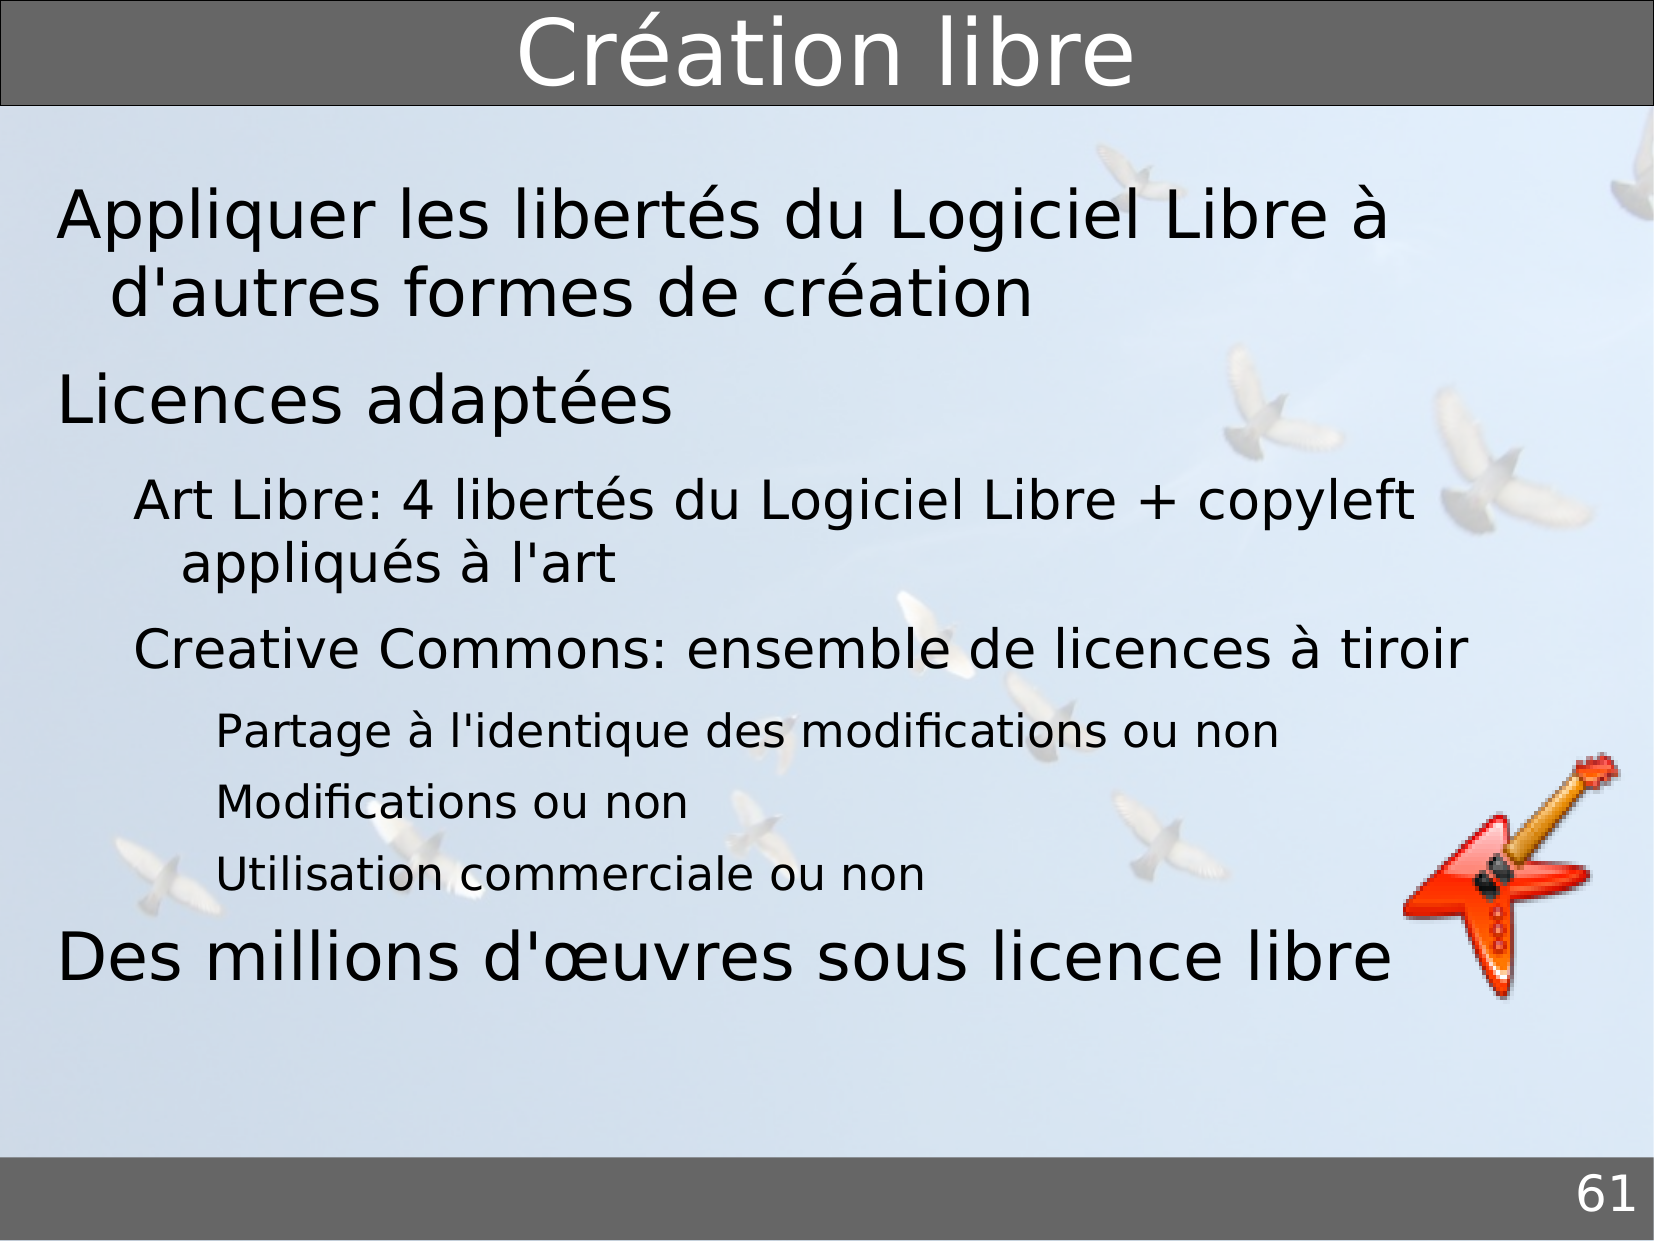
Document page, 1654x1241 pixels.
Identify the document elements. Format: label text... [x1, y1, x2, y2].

title Création libre [0, 0, 1654, 108]
picture [1403, 744, 1625, 1013]
list Appliquer les libertés du Logiciel Libre à d'autres formes de création Licences adaptées Art Libre: 4 libertés du Logiciel Libre + copyleft appliqués à l'art Creative Commons: ensemble de licences à tiroir Partage à l'identique des modifications ou non Modifications ou non Utilisation commerciale ou non Des millions d'œuvres sous licence libre [38, 176, 1515, 1083]
